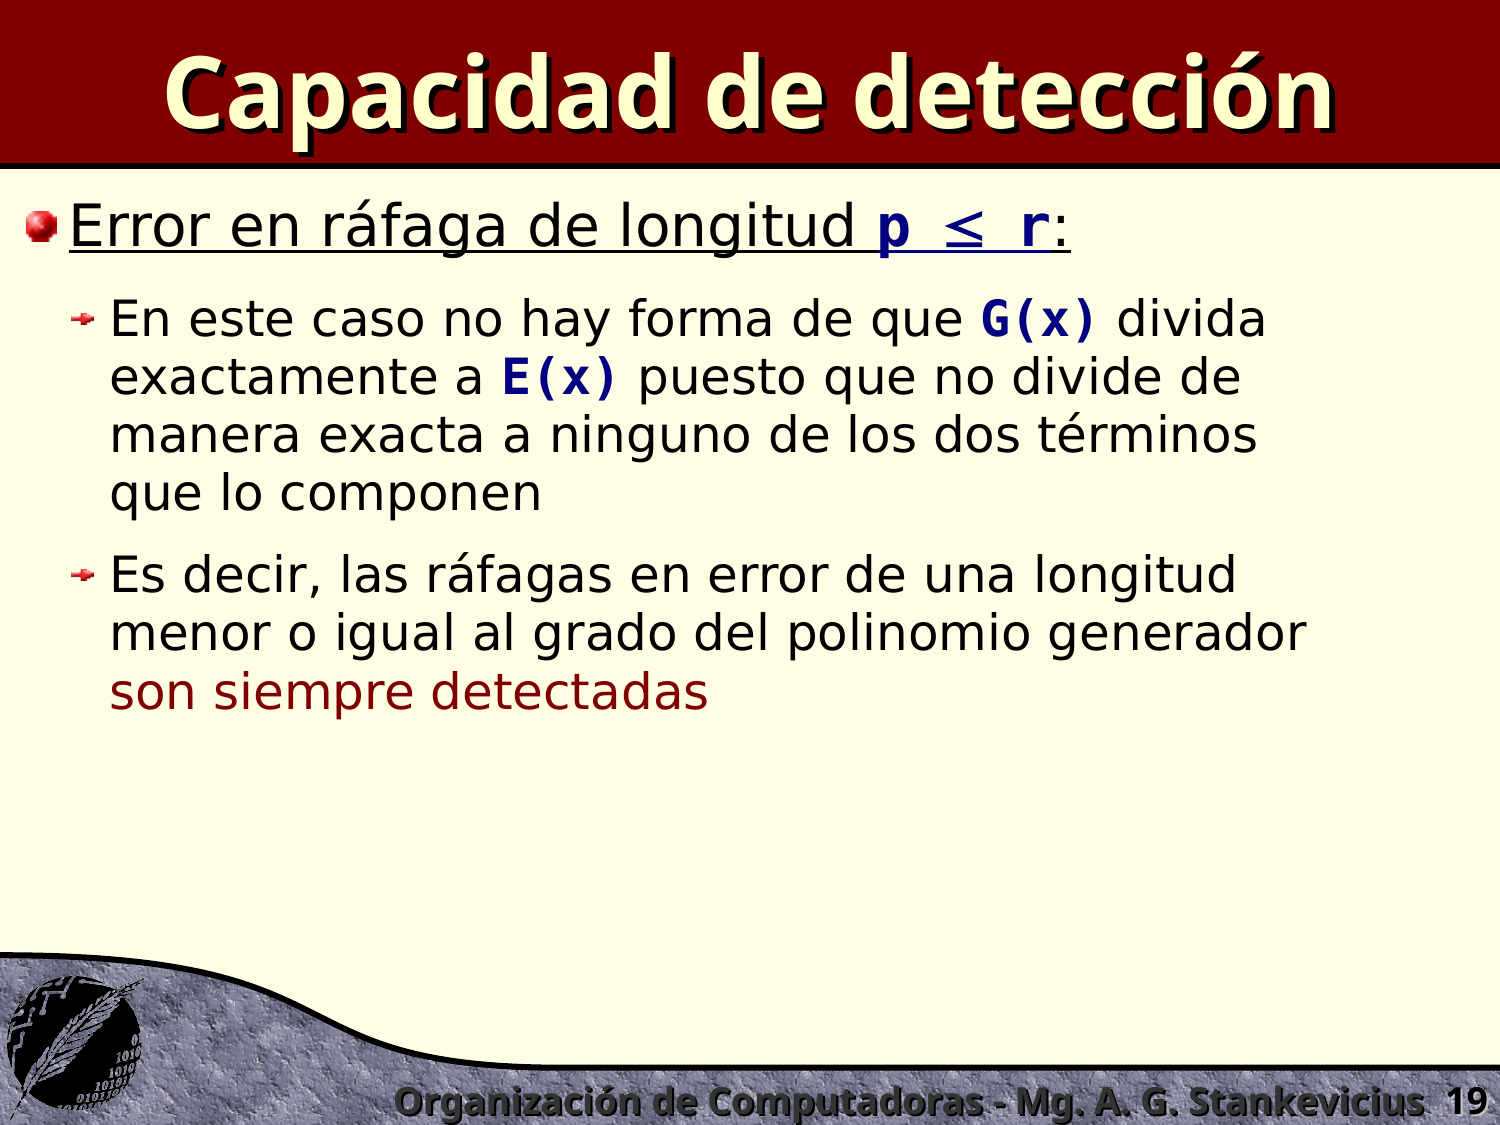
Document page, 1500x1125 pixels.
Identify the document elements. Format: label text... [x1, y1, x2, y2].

picture [0, 959, 1500, 1125]
title Capacidad de detección [15, 5, 1485, 160]
picture [1058, 1100, 1065, 1110]
list Error en ráfaga de longitud p ≤ r: En este caso no hay forma de que G(x) divida exactamente a E(x) puesto que no divide de manera exacta a ninguno de los dos términos que lo componen Es decir, las ráfagas en error de una longitud menor o igual al grado del polinomio generador son siempre detectadas [11, 192, 1486, 935]
picture [448, 1100, 455, 1110]
picture [802, 1100, 806, 1110]
